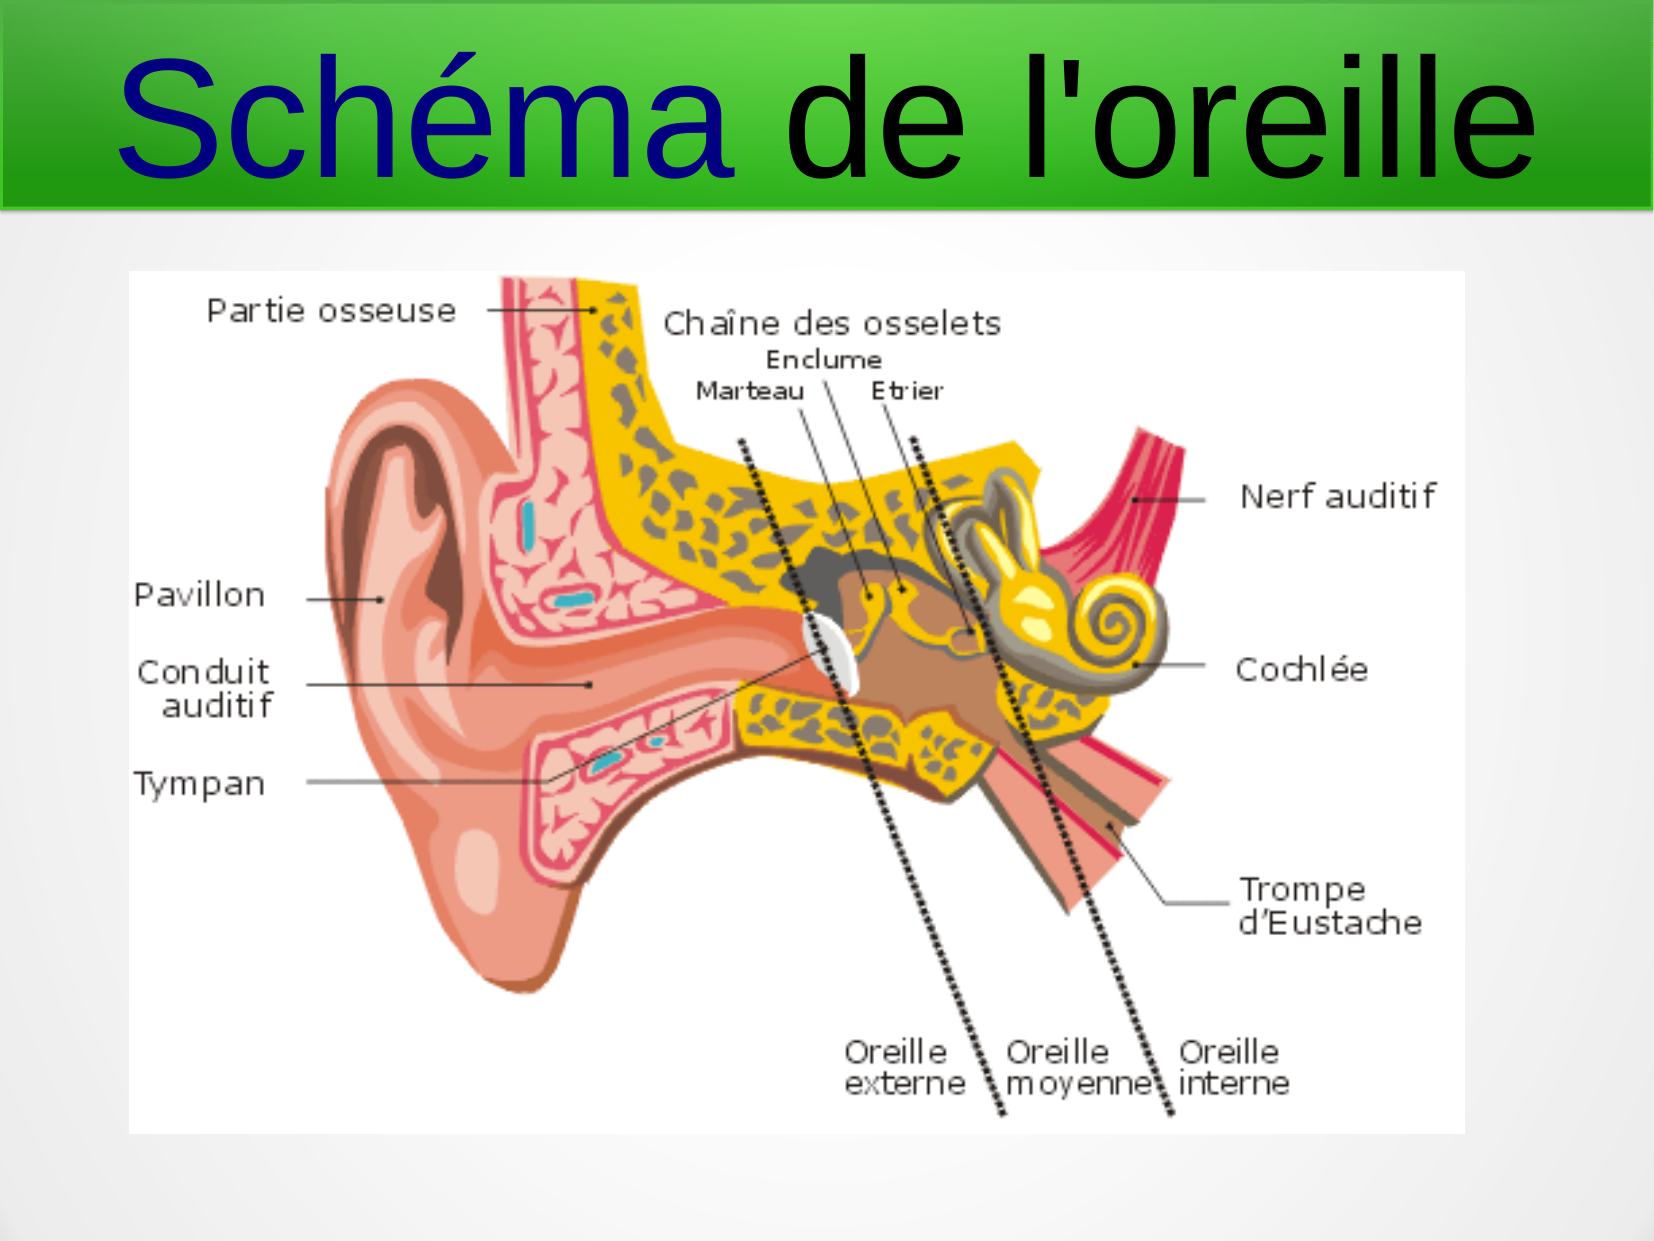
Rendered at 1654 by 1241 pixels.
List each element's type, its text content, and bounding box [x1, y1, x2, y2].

title Schéma de l'oreille [82, 23, 1571, 214]
picture [129, 271, 1465, 1134]
